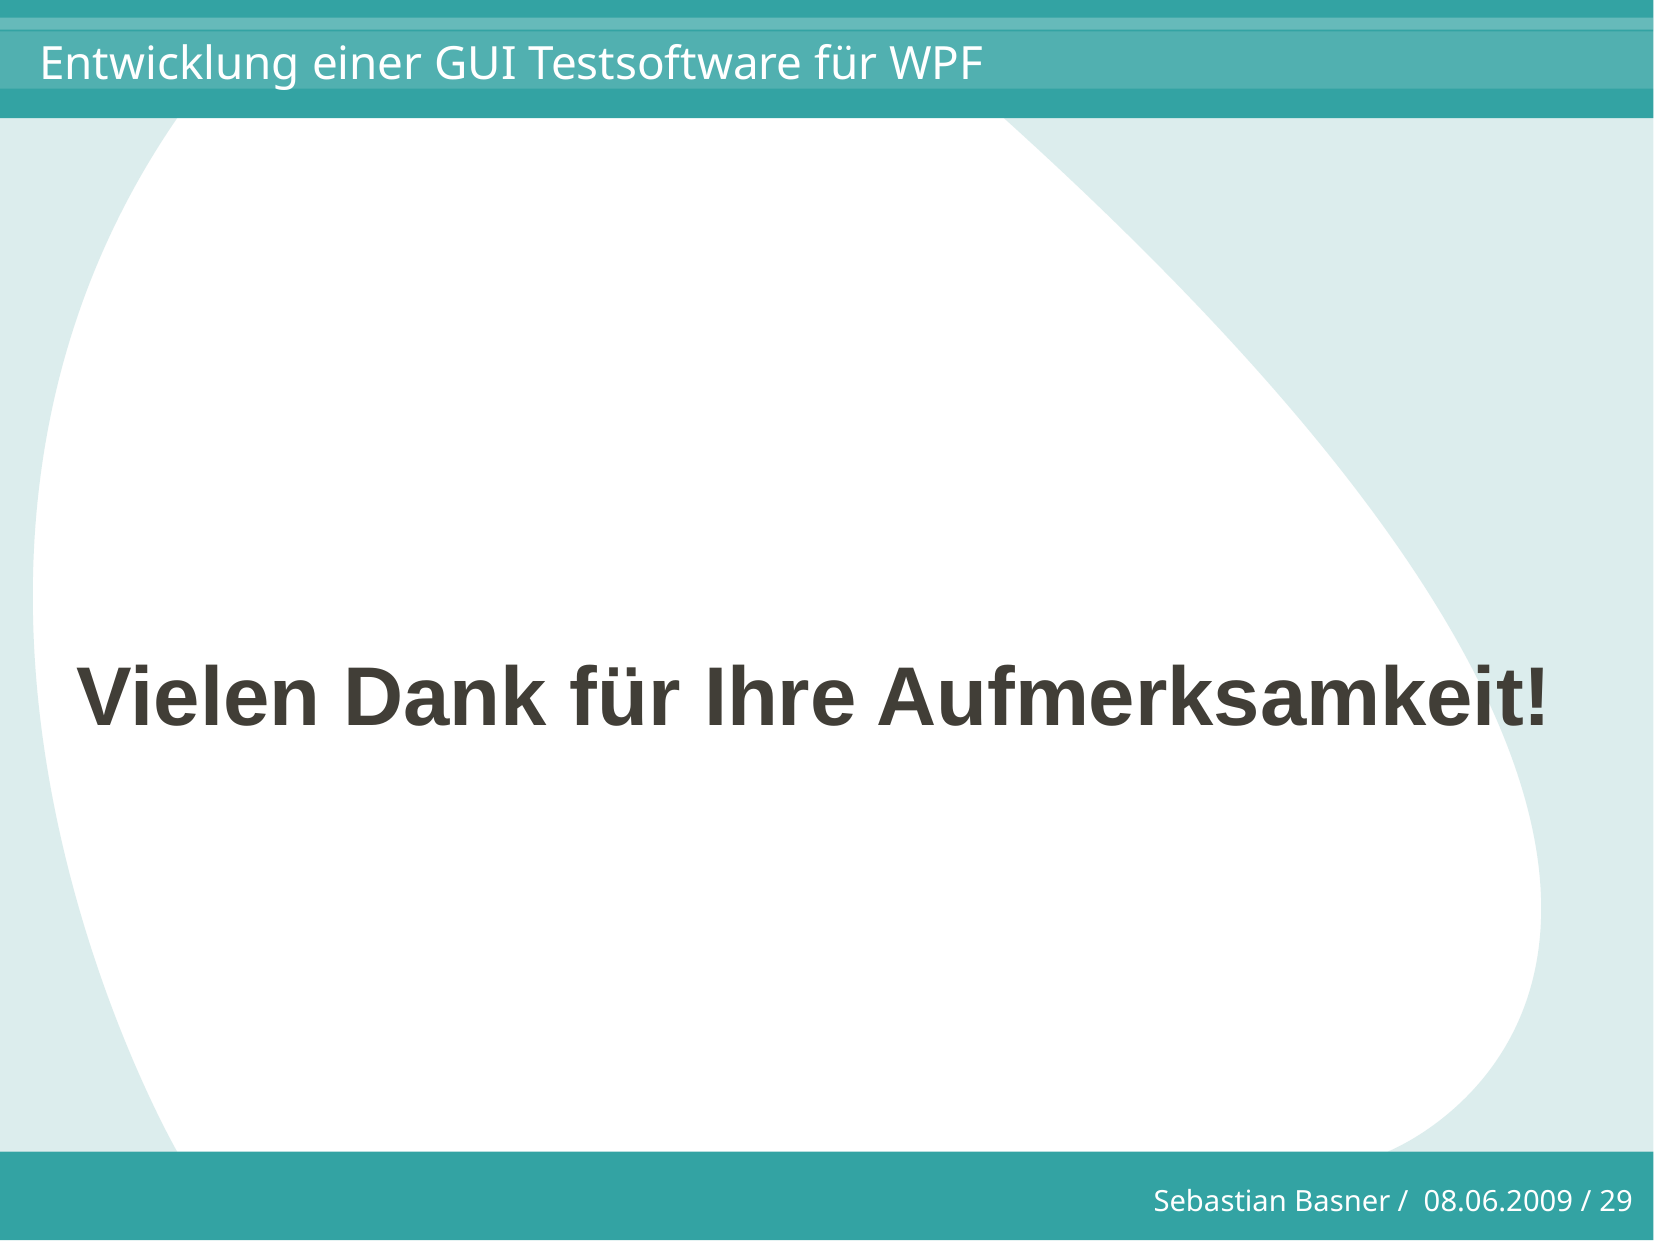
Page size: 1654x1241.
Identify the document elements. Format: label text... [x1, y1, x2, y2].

title Vielen Dank für Ihre Aufmerksamkeit! [76, 649, 1565, 743]
